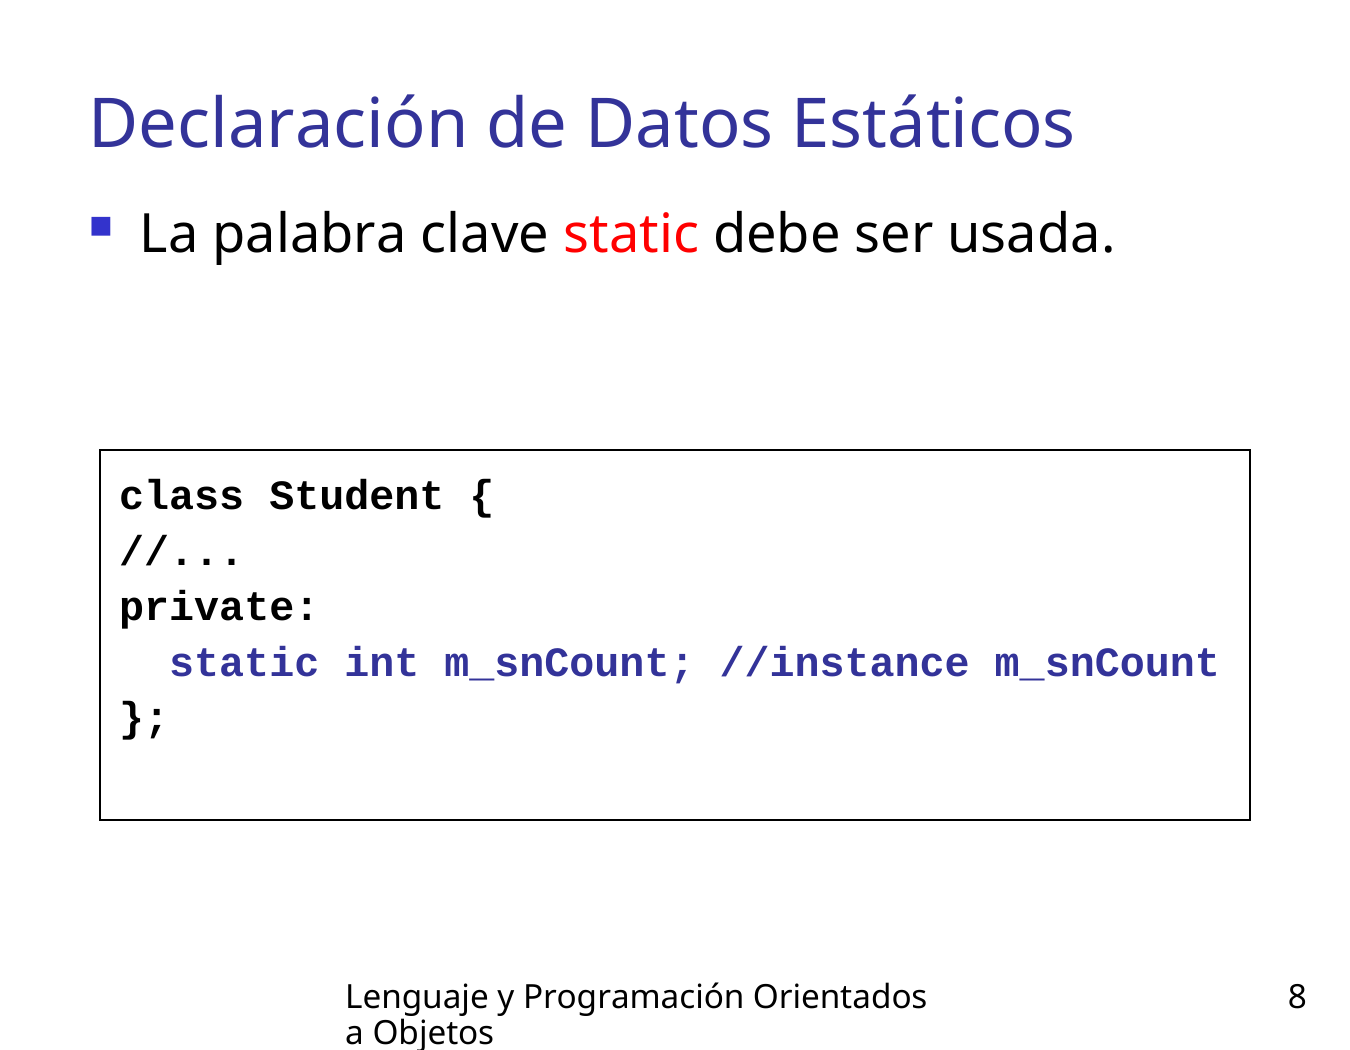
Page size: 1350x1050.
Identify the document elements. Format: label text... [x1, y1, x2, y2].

title Declaración de Datos Estáticos [75, 9, 1319, 175]
list La palabra clave static debe ser usada. [75, 187, 1316, 895]
